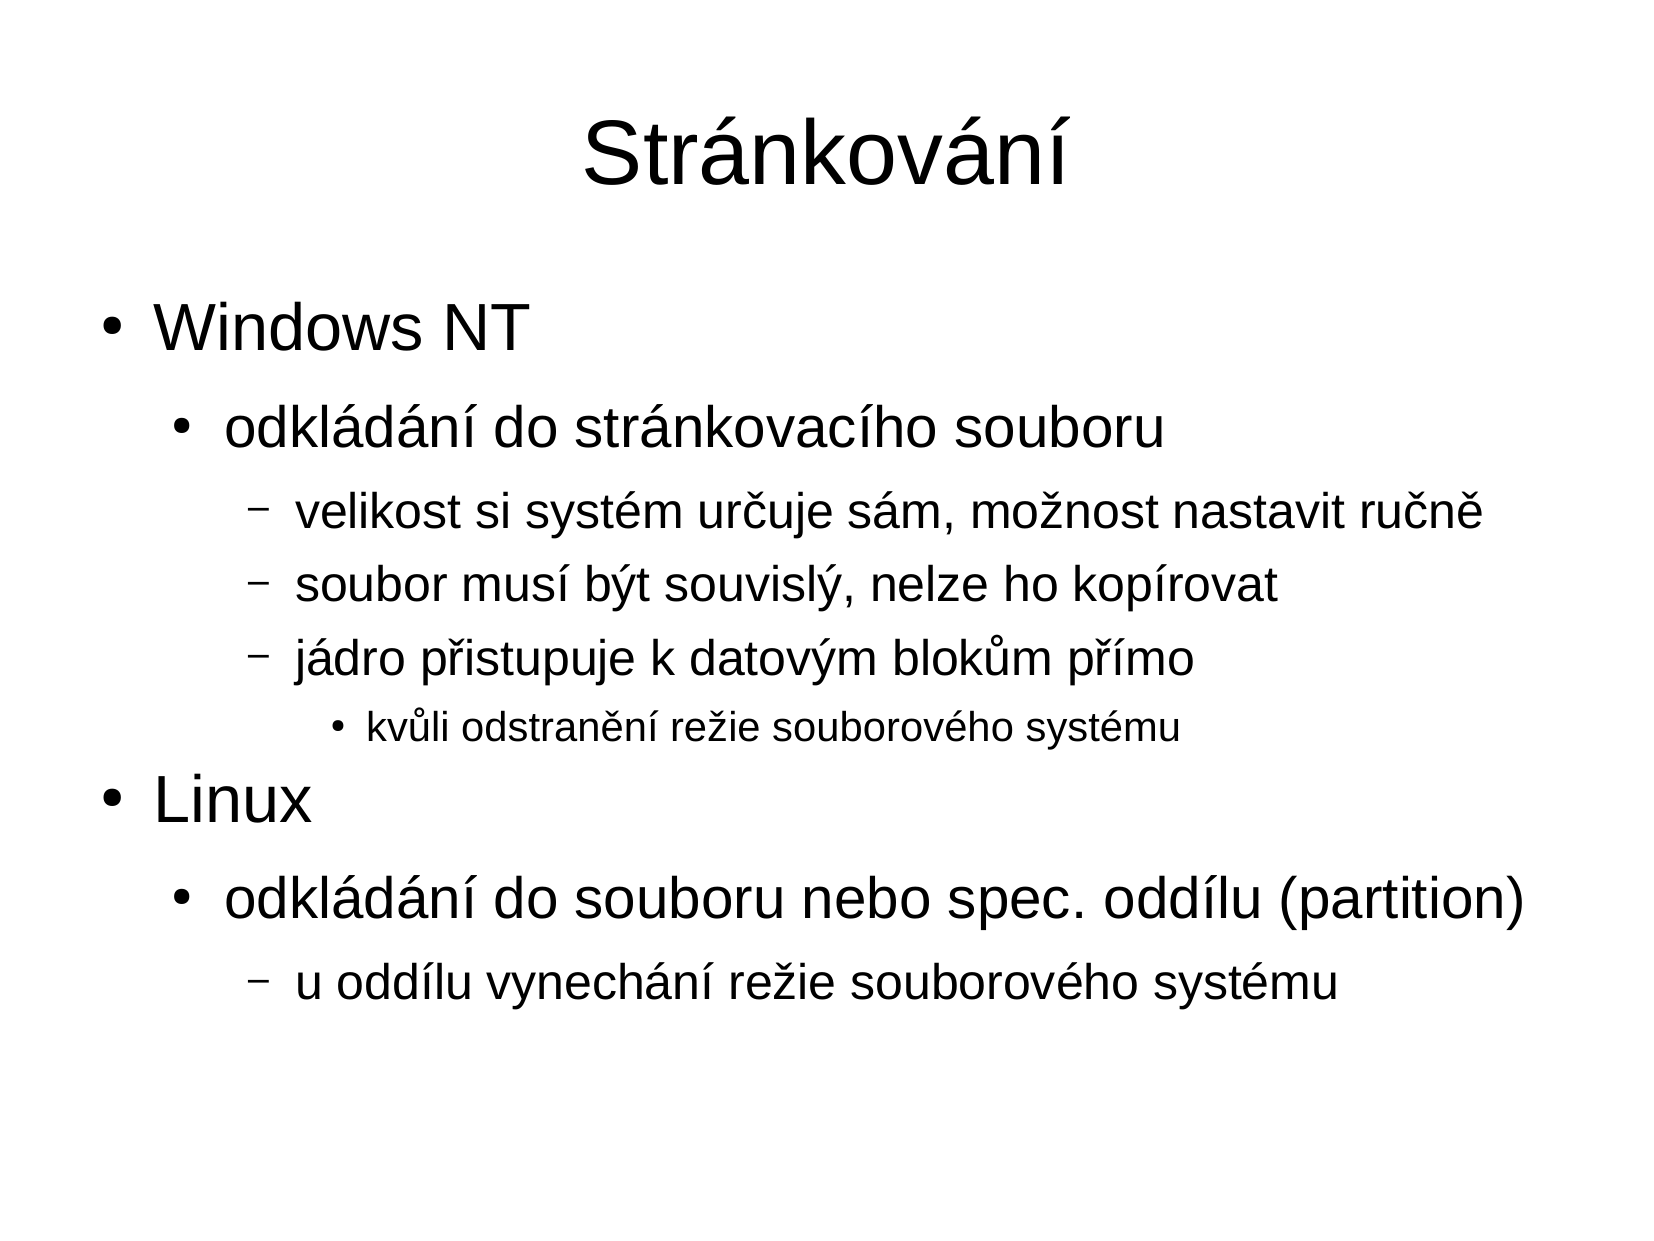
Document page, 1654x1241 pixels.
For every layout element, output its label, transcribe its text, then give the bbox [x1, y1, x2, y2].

title Stránkování [82, 49, 1571, 257]
list Windows NT odkládání do stránkovacího souboru velikost si systém určuje sám, možnost nastavit ručně soubor musí být souvislý, nelze ho kopírovat jádro přistupuje k datovým blokům přímo kvůli odstranění režie souborového systému Linux odkládání do souboru nebo spec. oddílu (partition) u oddílu vynechání režie souborového systému [82, 290, 1571, 1011]
